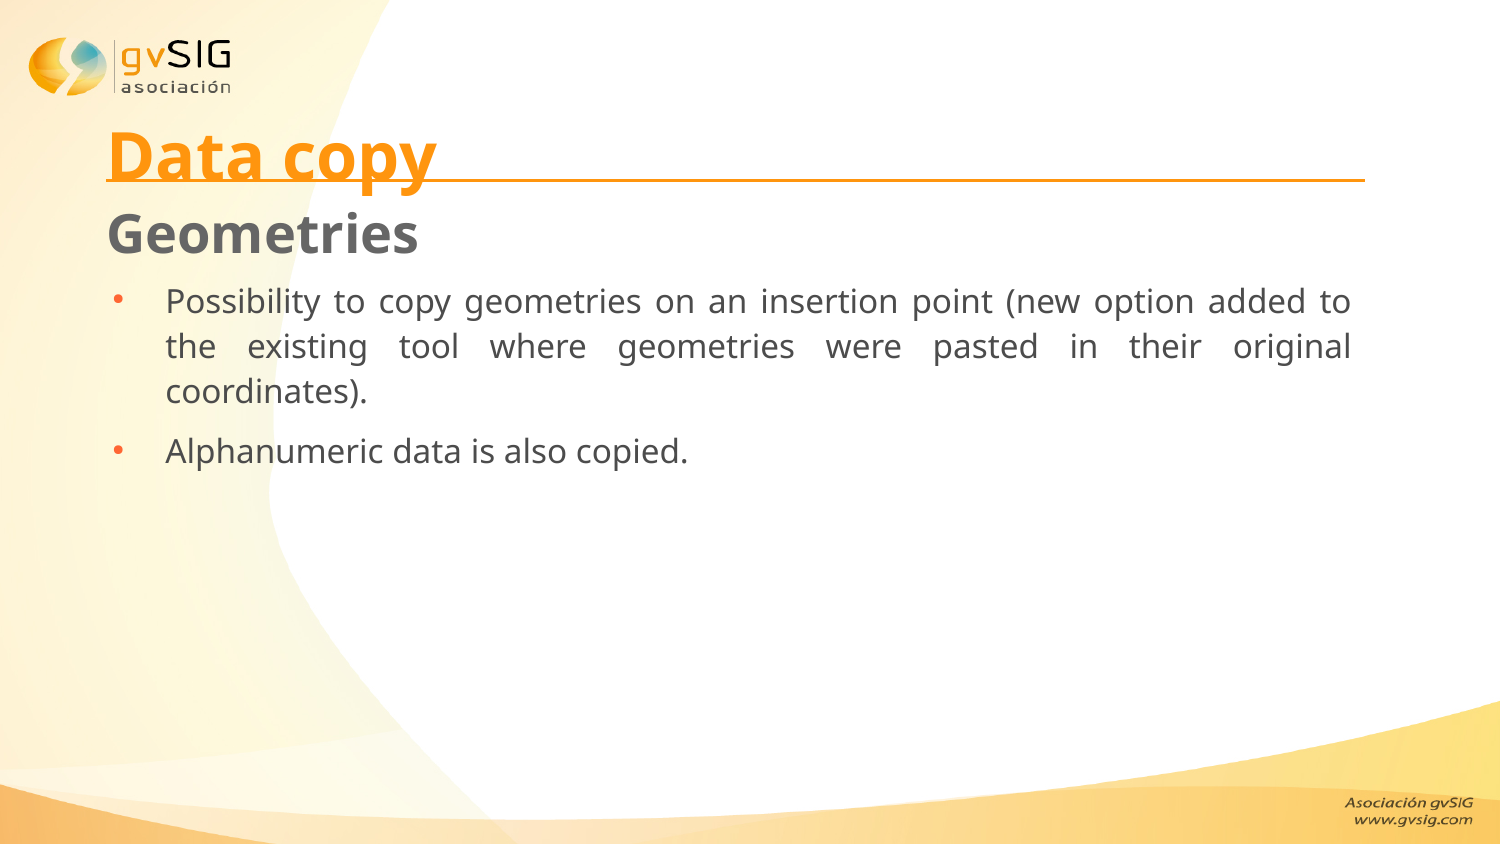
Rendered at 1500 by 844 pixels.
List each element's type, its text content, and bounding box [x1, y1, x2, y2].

picture [0, 0, 1500, 844]
title Data copy [106, 115, 1457, 193]
list Possibility to copy geometries on an insertion point (new option added to the existing tool where geometries were pasted in their original coordinates). Alphanumeric data is also copied. [94, 277, 1354, 532]
text_box Geometries [106, 200, 1382, 265]
